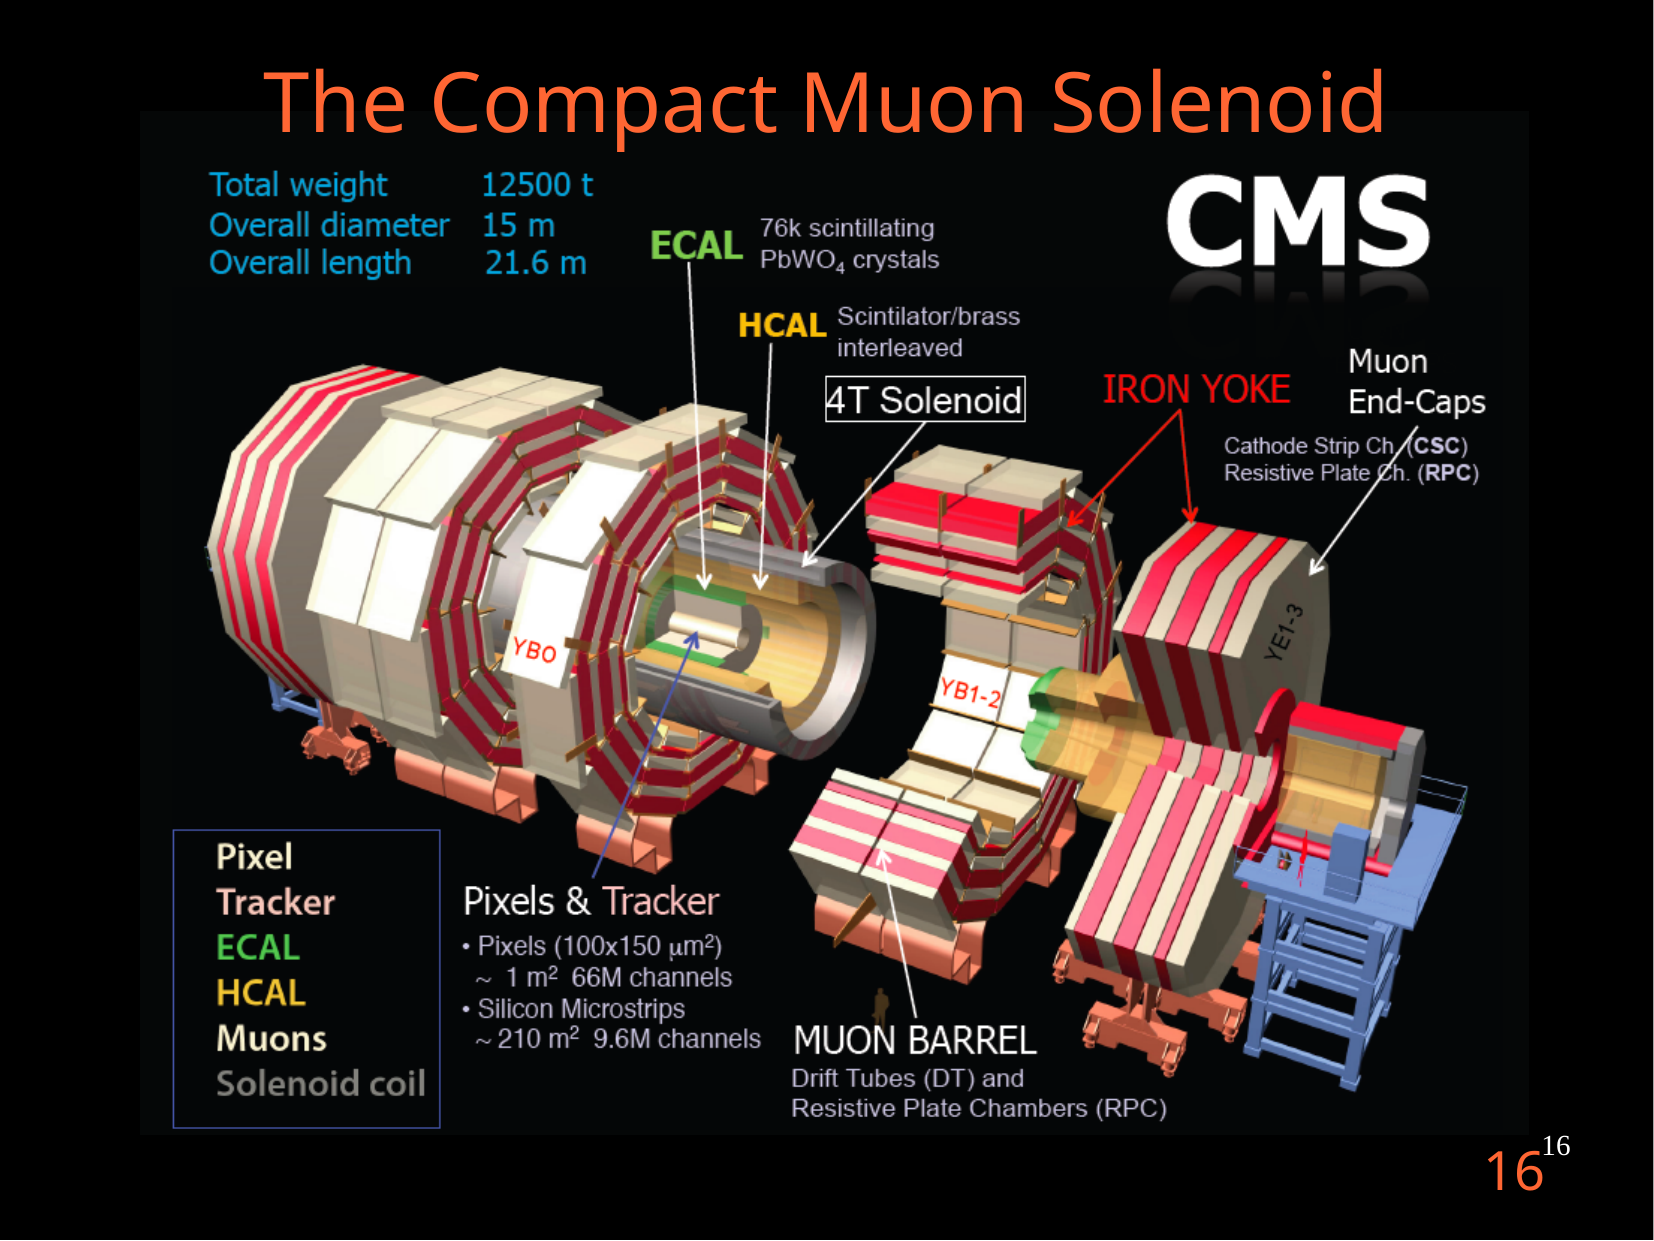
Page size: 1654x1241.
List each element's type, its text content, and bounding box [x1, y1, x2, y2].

picture [140, 163, 1529, 1135]
title The Compact Muon Solenoid [72, 39, 1581, 163]
